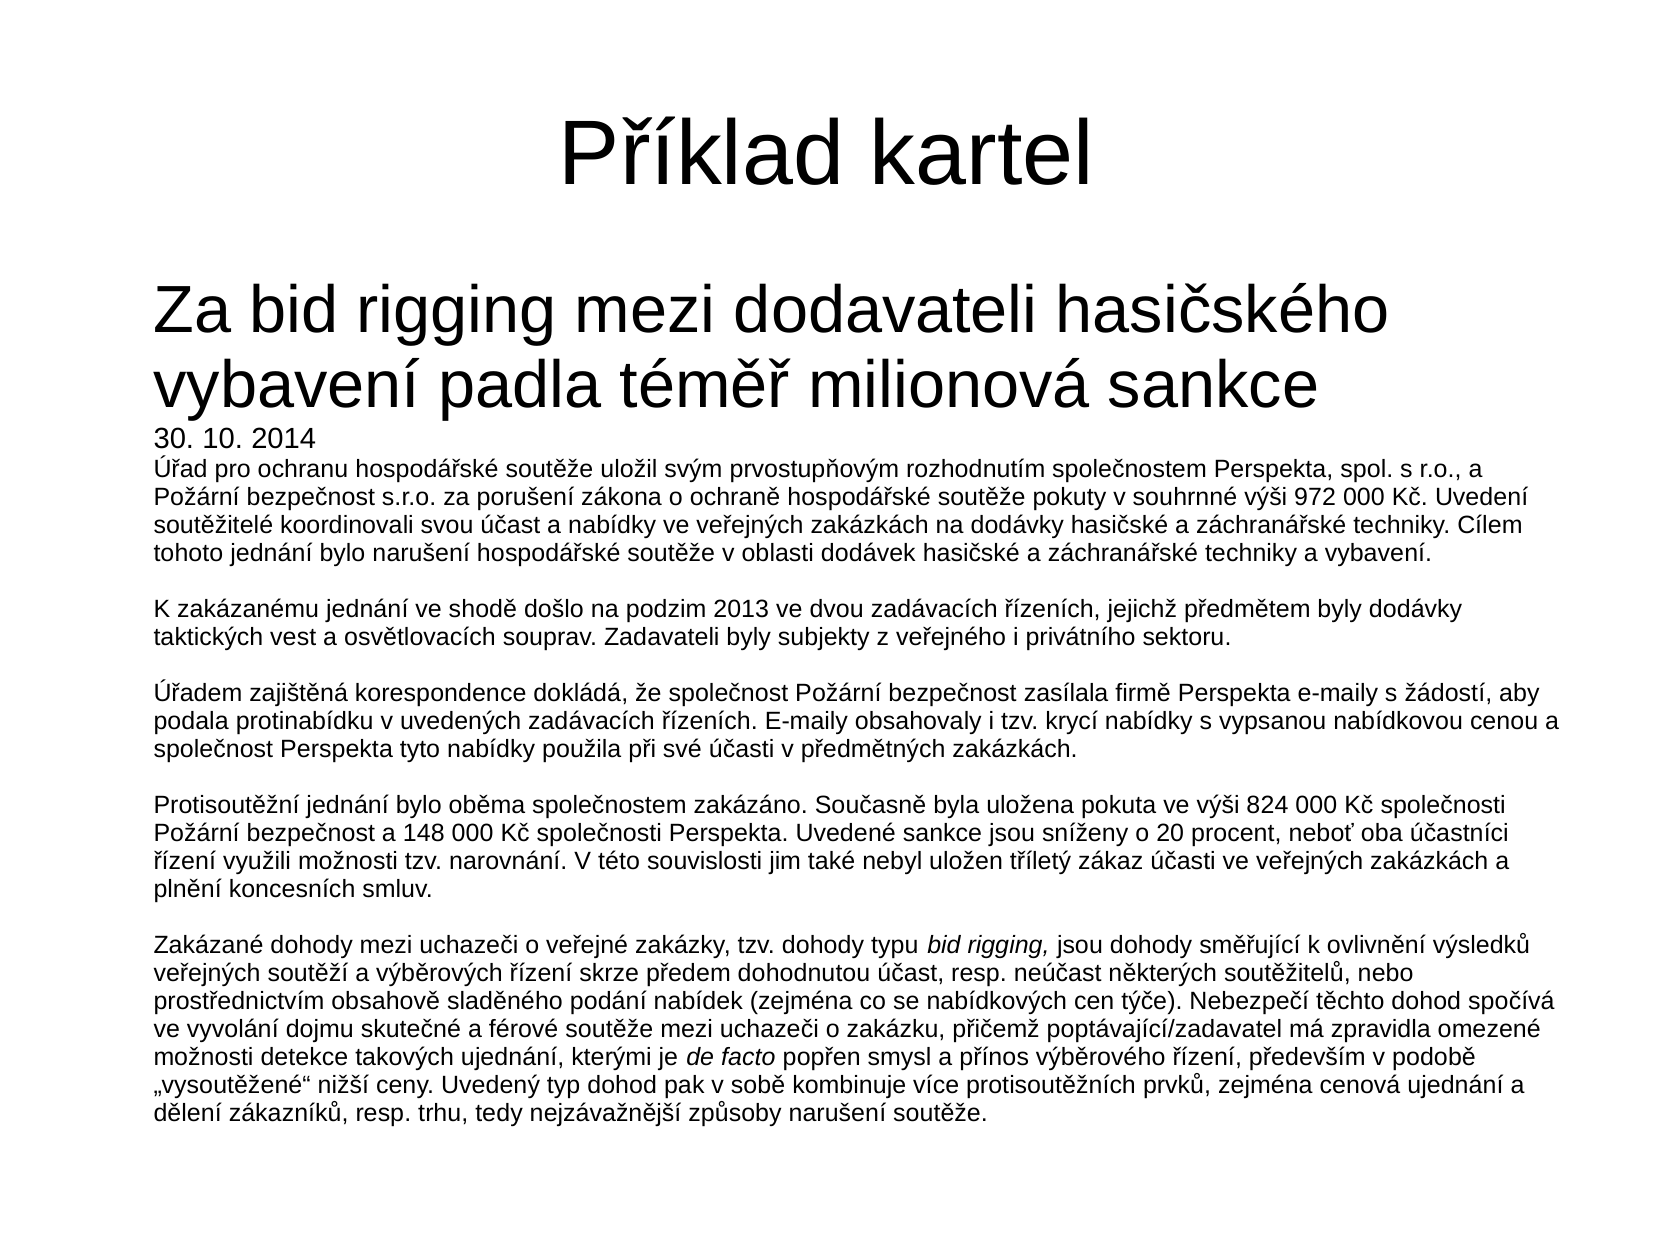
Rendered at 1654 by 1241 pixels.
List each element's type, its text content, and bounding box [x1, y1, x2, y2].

subtitle Za bid rigging mezi dodavateli hasičského vybavení padla téměř milionová sankce 30. 10. 2014 Úřad pro ochranu hospodářské soutěže uložil svým prvostupňovým rozhodnutím společnostem Perspekta, spol. s r.o., a Požární bezpečnost s.r.o. za porušení zákona o ochraně hospodářské soutěže pokuty v souhrnné výši 972 000 Kč. Uvedení soutěžitelé koordinovali svou účast a nabídky ve veřejných zakázkách na dodávky hasičské a záchranářské techniky. Cílem tohoto jednání bylo narušení hospodářské soutěže v oblasti dodávek hasičské a záchranářské techniky a vybavení. K zakázanému jednání ve shodě došlo na podzim 2013 ve dvou zadávacích řízeních, jejichž předmětem byly dodávky taktických vest a osvětlovacích souprav. Zadavateli byly subjekty z veřejného i privátního sektoru. Úřadem zajištěná korespondence dokládá, že společnost Požární bezpečnost zasílala firmě Perspekta e-maily s žádostí, aby podala protinabídku v uvedených zadávacích řízeních. E-maily obsahovaly i tzv. krycí nabídky s vypsanou nabídkovou cenou a společnost Perspekta tyto nabídky použila při své účasti v předmětných zakázkách. Protisoutěžní jednání bylo oběma společnostem zakázáno. Současně byla uložena pokuta ve výši 824 000 Kč společnosti Požární bezpečnost a 148 000 Kč společnosti Perspekta. Uvedené sankce jsou sníženy o 20 procent, neboť oba účastníci řízení využili možnosti tzv. narovnání. V této souvislosti jim také nebyl uložen tříletý zákaz účasti ve veřejných zakázkách a plnění koncesních smluv. Zakázané dohody mezi uchazeči o veřejné zakázky, tzv. dohody typu bid rigging, jsou dohody směřující k ovlivnění výsledků veřejných soutěží a výběrových řízení skrze předem dohodnutou účast, resp. neúčast některých soutěžitelů, nebo prostřednictvím obsahově sladěného podání nabídek (zejména co se nabídkových cen týče). Nebezpečí těchto dohod spočívá ve vyvolání dojmu skutečné a férové soutěže mezi uchazeči o zakázku, přičemž poptávající/zadavatel má zpravidla omezené možnosti detekce takových ujednání, kterými je de facto popřen smysl a přínos výběrového řízení, především v podobě „vysoutěžené“ nižší ceny. Uvedený typ dohod pak v sobě kombinuje více protisoutěžních prvků, zejména cenová ujednání a dělení zákazníků, resp. trhu, tedy nejzávažnější způsoby narušení soutěže. [82, 272, 1571, 1127]
title Příklad kartel [82, 49, 1571, 257]
